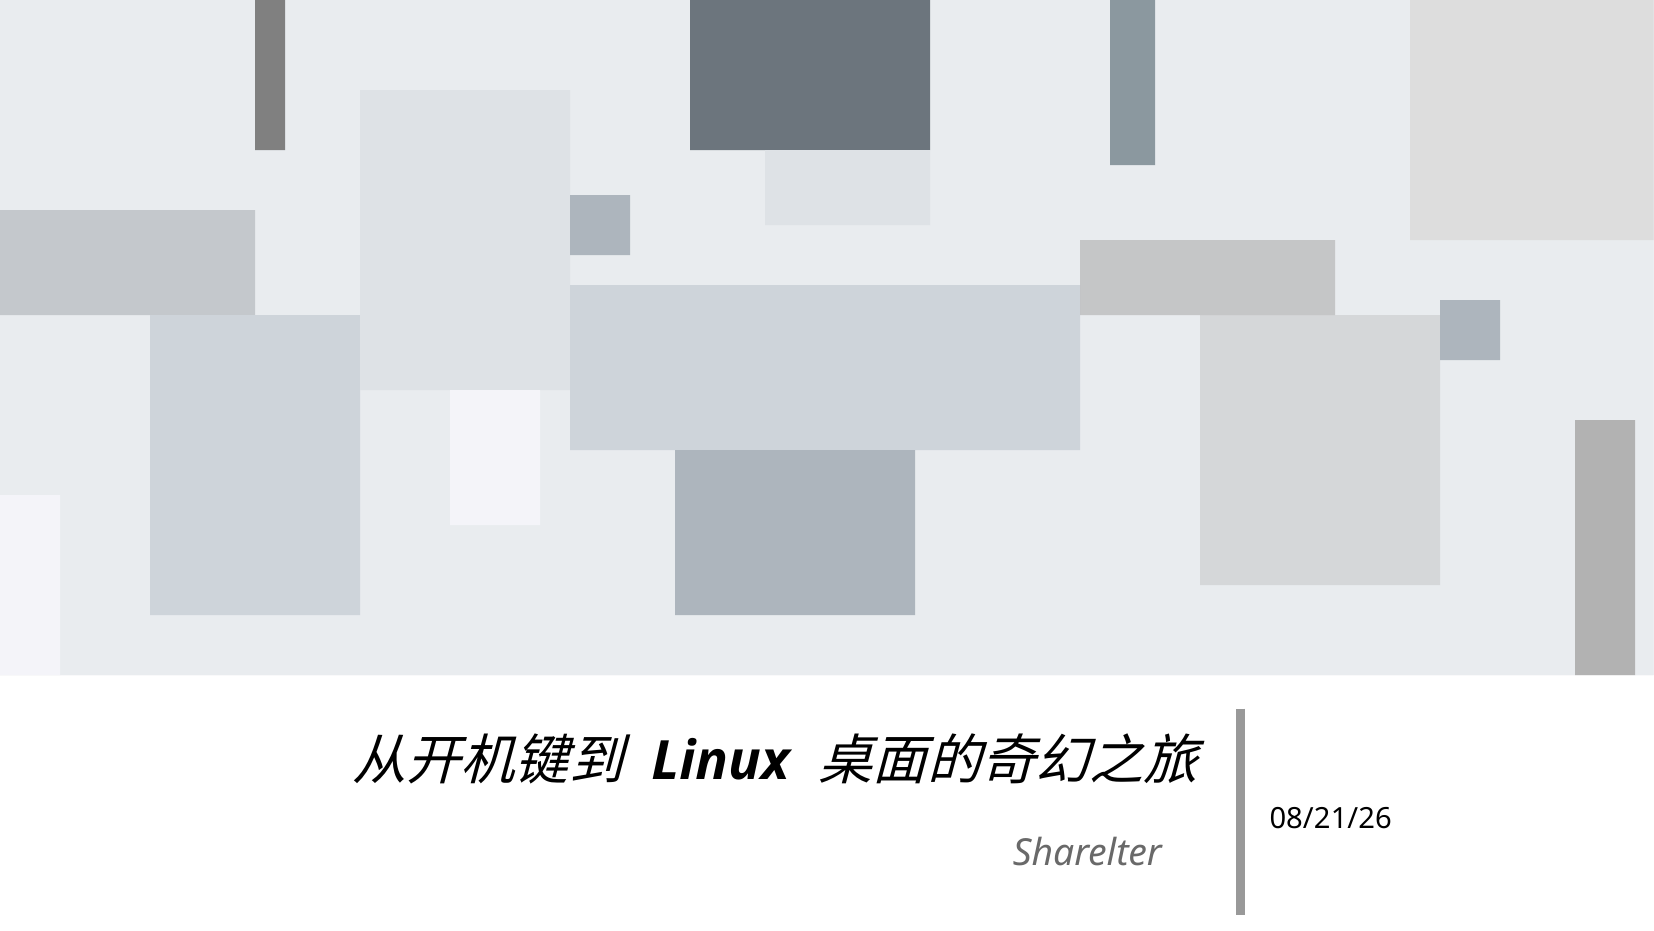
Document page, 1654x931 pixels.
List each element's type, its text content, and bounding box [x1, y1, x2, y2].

text_box Sharelter [974, 818, 1200, 885]
title 从开机键到 Linux 桌面的奇幻之旅 [299, 694, 1211, 819]
